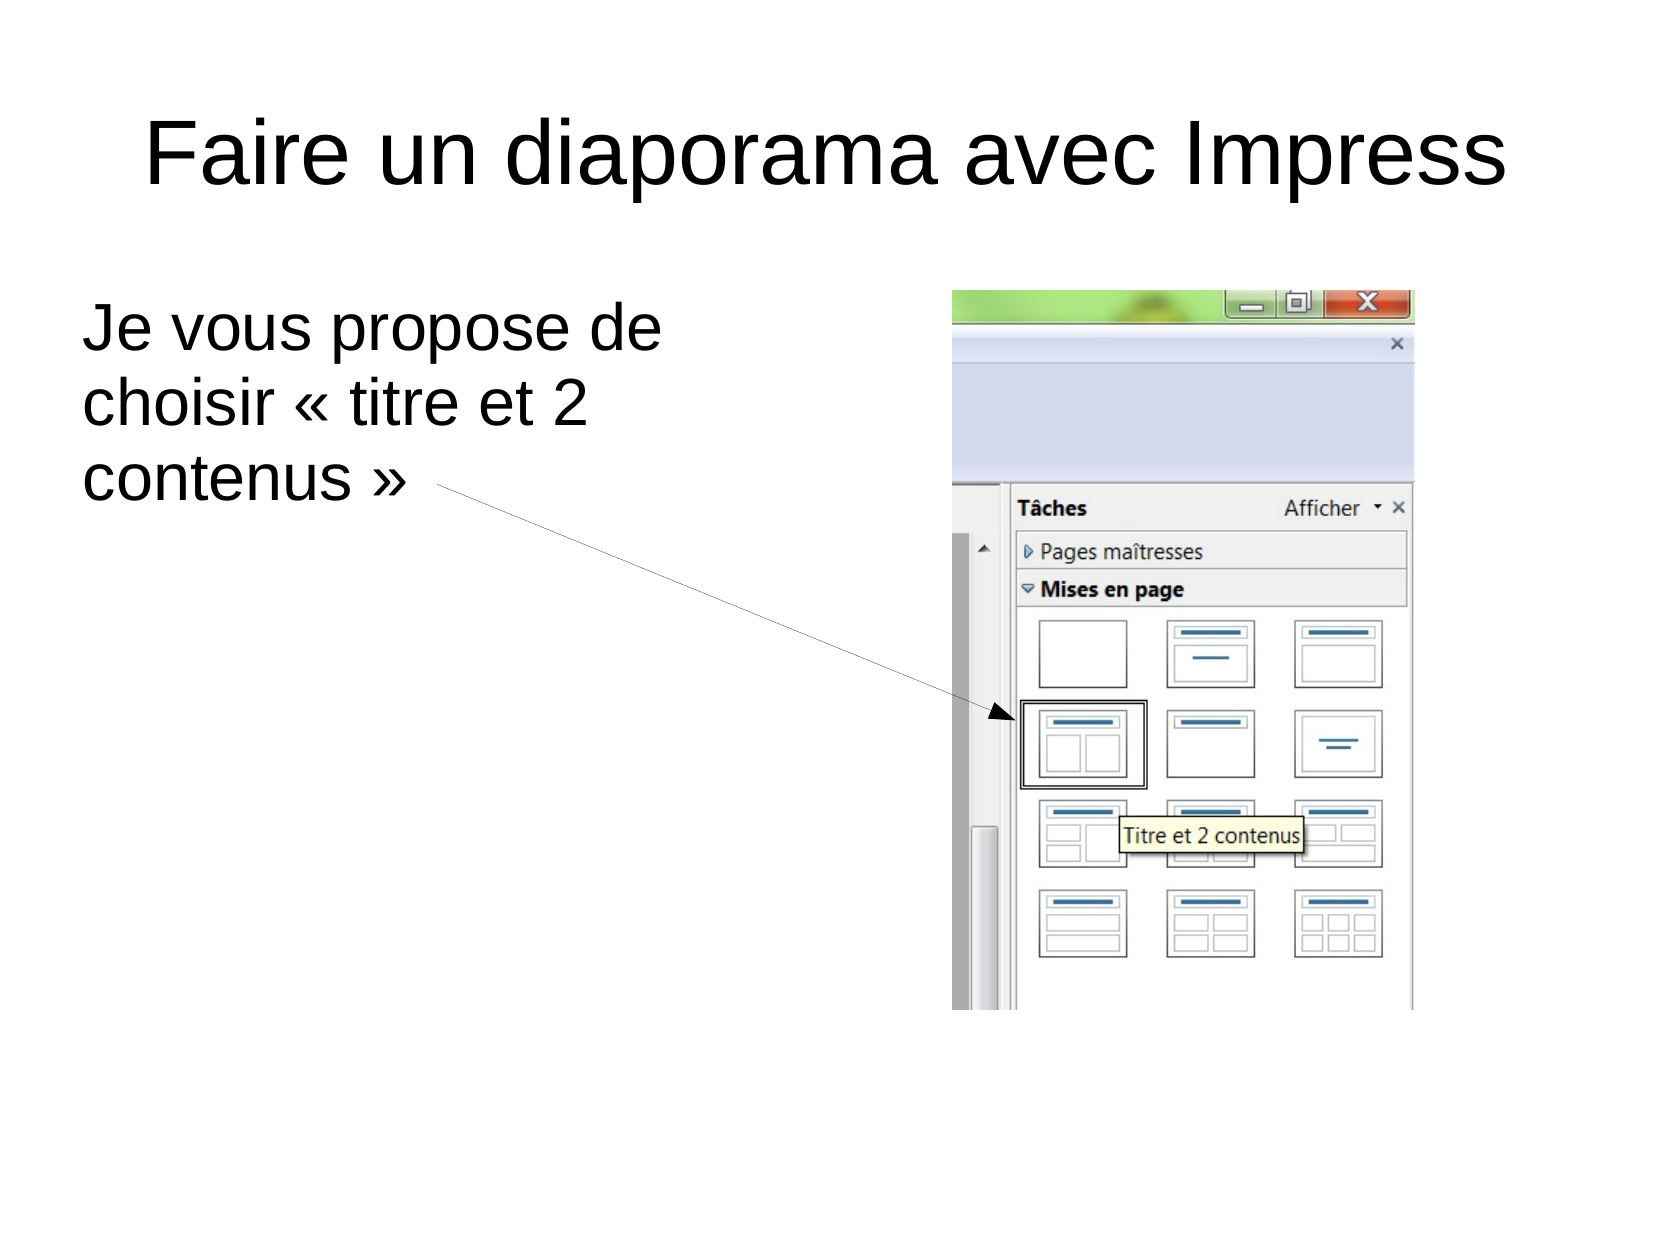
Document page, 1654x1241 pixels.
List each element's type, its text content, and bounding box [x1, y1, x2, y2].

picture [952, 290, 1415, 1010]
list Je vous propose de choisir « titre et 2 contenus » [82, 290, 793, 1010]
title Faire un diaporama avec Impress [82, 49, 1571, 257]
